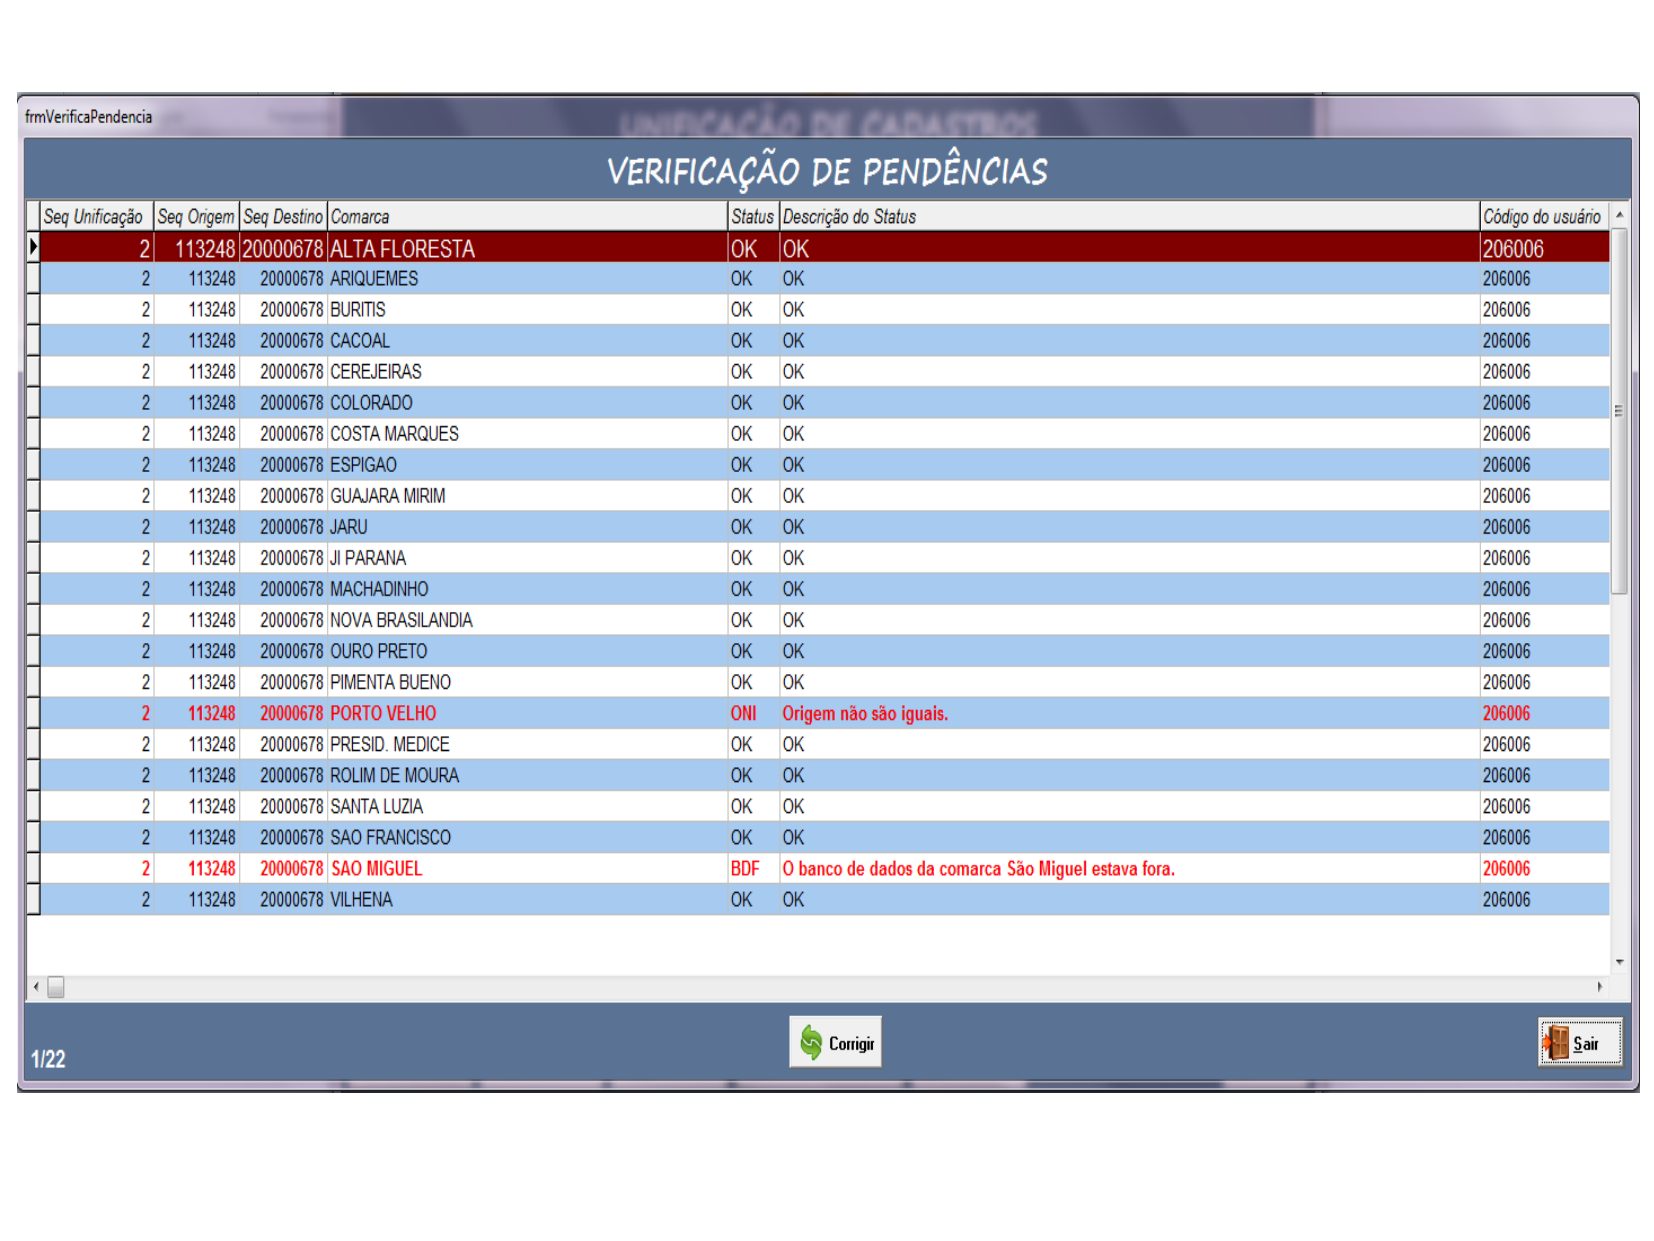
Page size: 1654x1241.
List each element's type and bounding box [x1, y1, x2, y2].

picture [17, 92, 1640, 1093]
